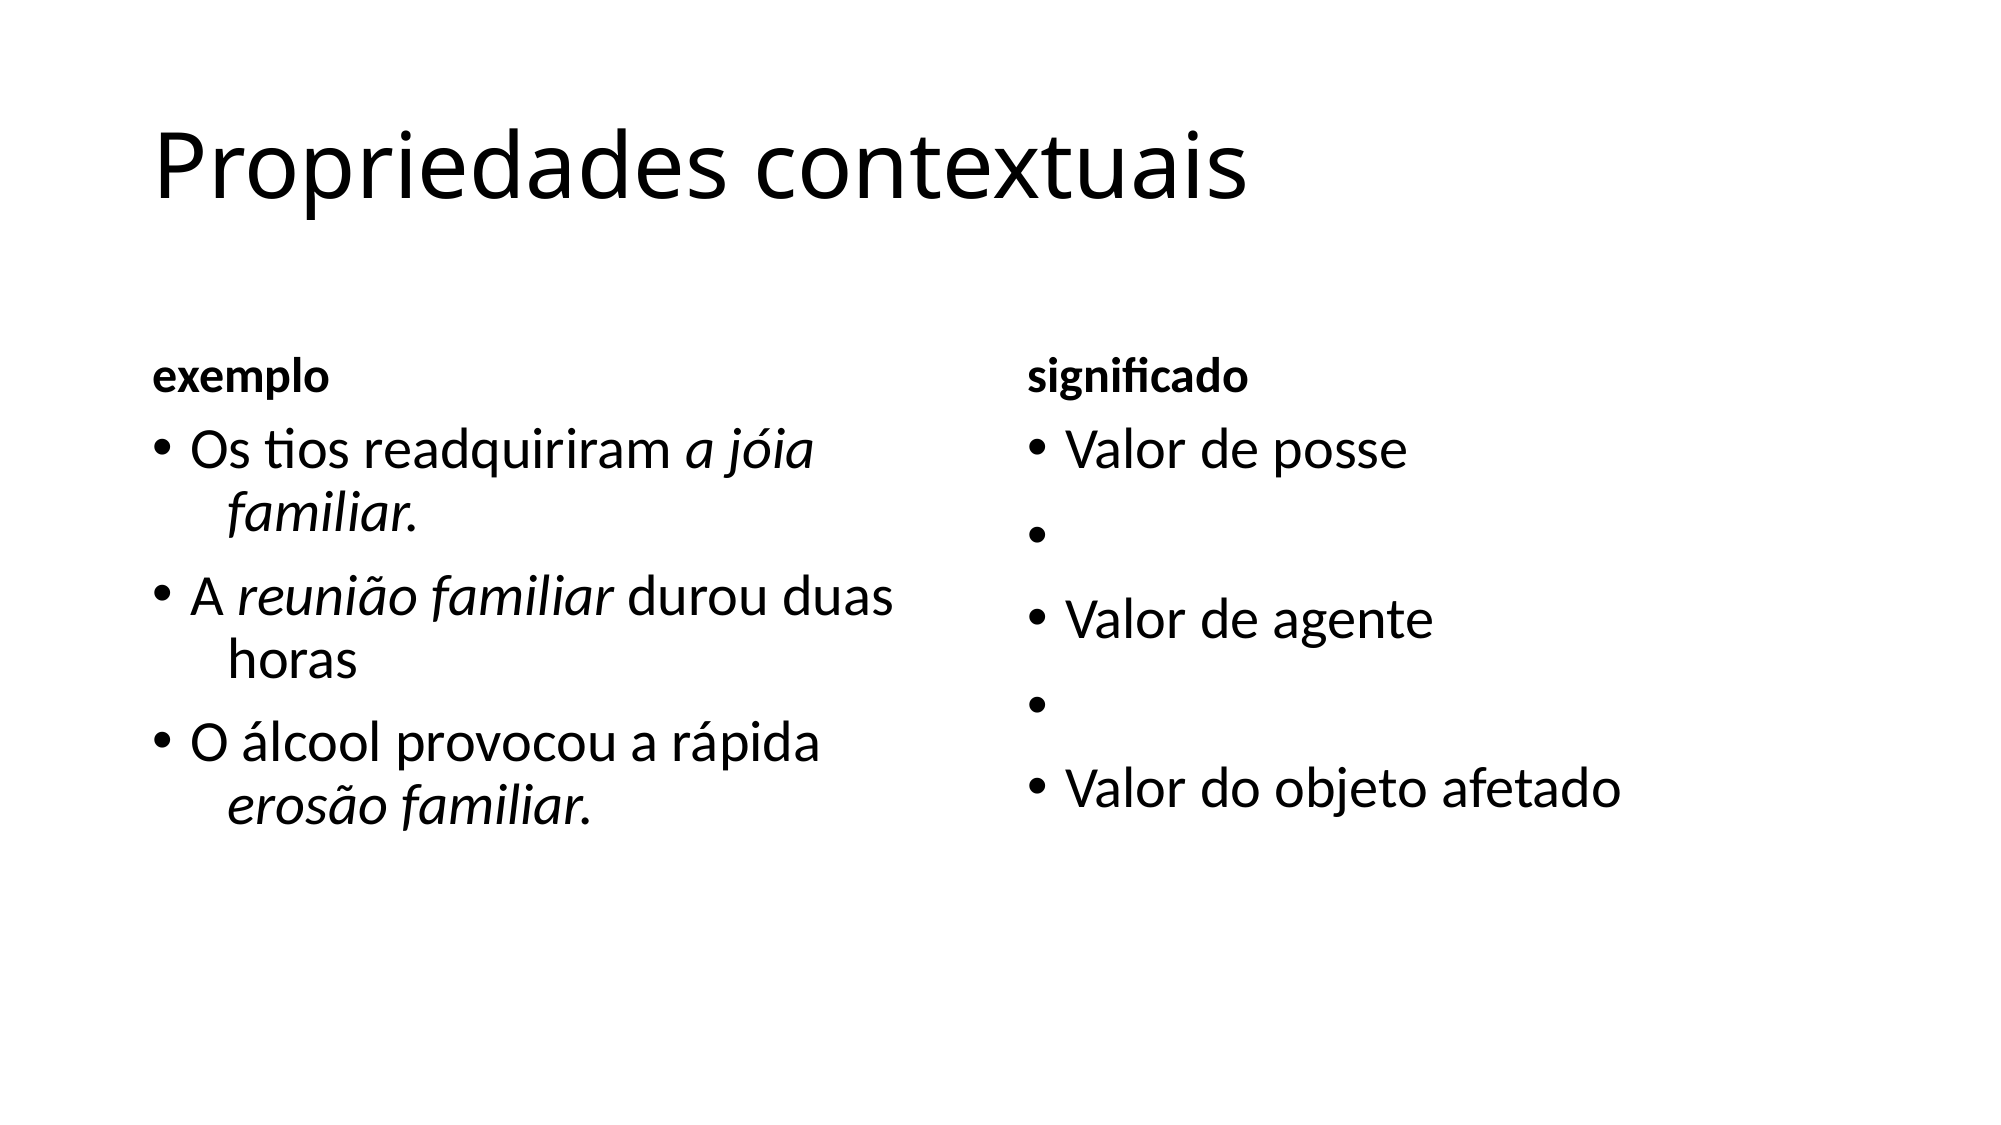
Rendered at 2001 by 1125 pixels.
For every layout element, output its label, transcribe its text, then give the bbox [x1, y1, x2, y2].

title Propriedades contextuais [137, 59, 1863, 278]
list significado [1012, 275, 1863, 410]
list Valor de posse Valor de agente Valor do objeto afetado [1012, 410, 1863, 1016]
list Os tios readquiriram a jóia familiar. A reunião familiar durou duas horas O álcool provocou a rápida erosão familiar. [137, 410, 984, 1016]
list exemplo [137, 275, 984, 410]
